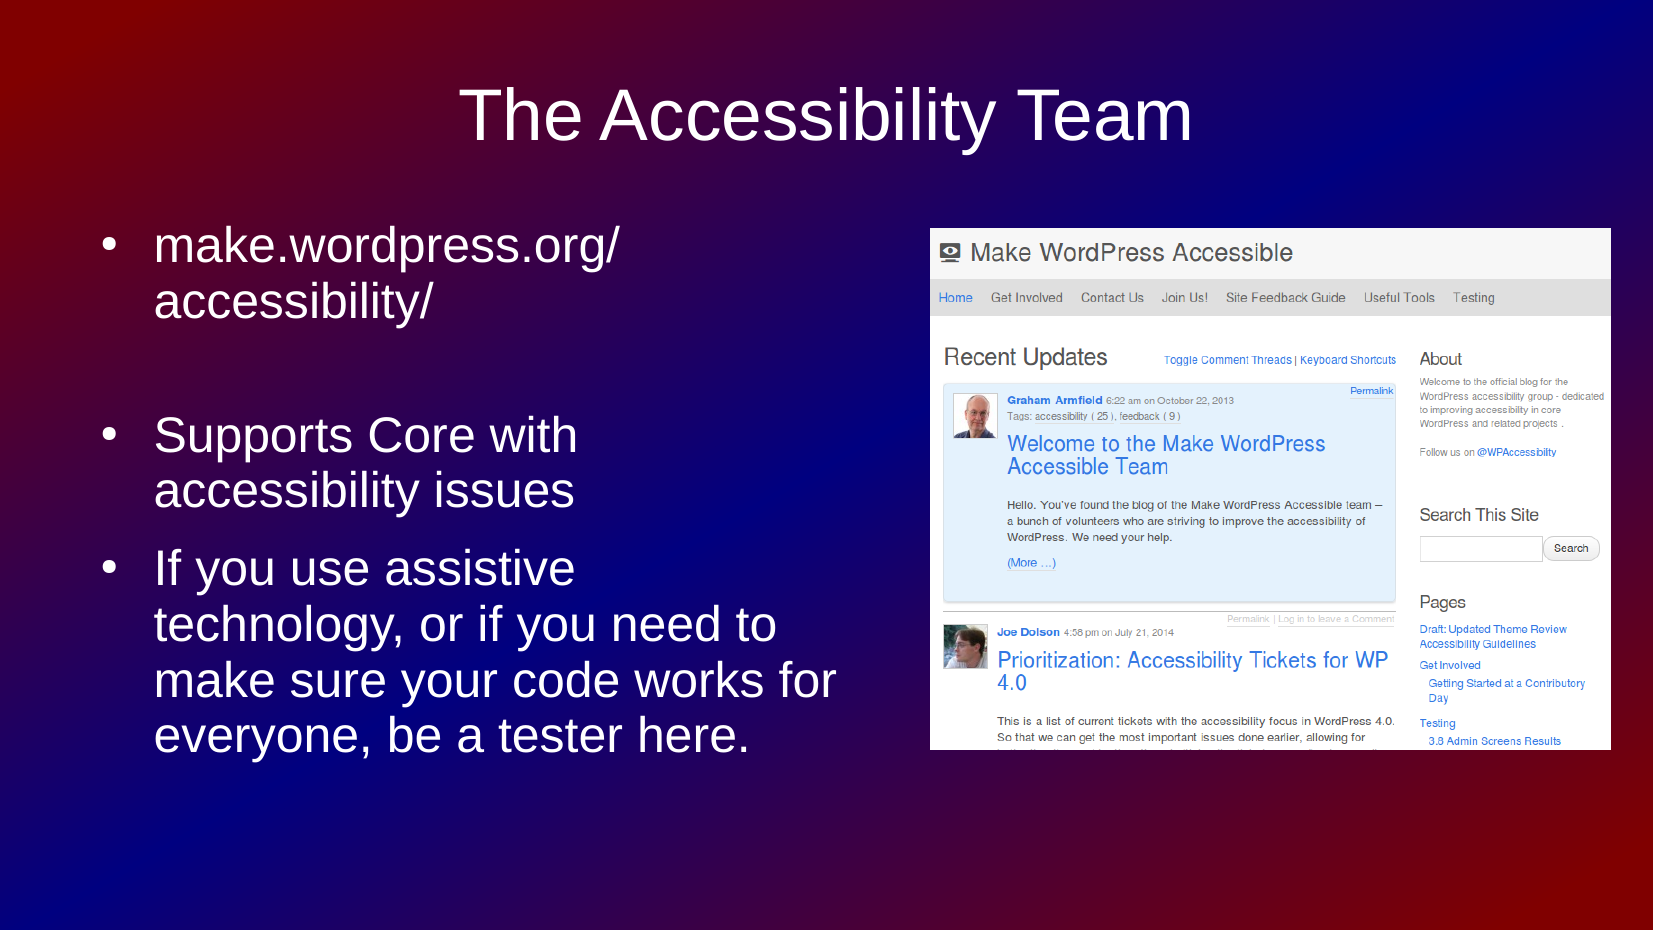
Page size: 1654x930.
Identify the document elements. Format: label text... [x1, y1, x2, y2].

list make.wordpress.org/accessibility/ Supports Core with accessibility issues If you use assistive technology, or if you need to make sure your code works for everyone, be a tester here. [82, 217, 841, 886]
picture [930, 228, 1611, 751]
title The Accessibility Team [82, 37, 1571, 193]
